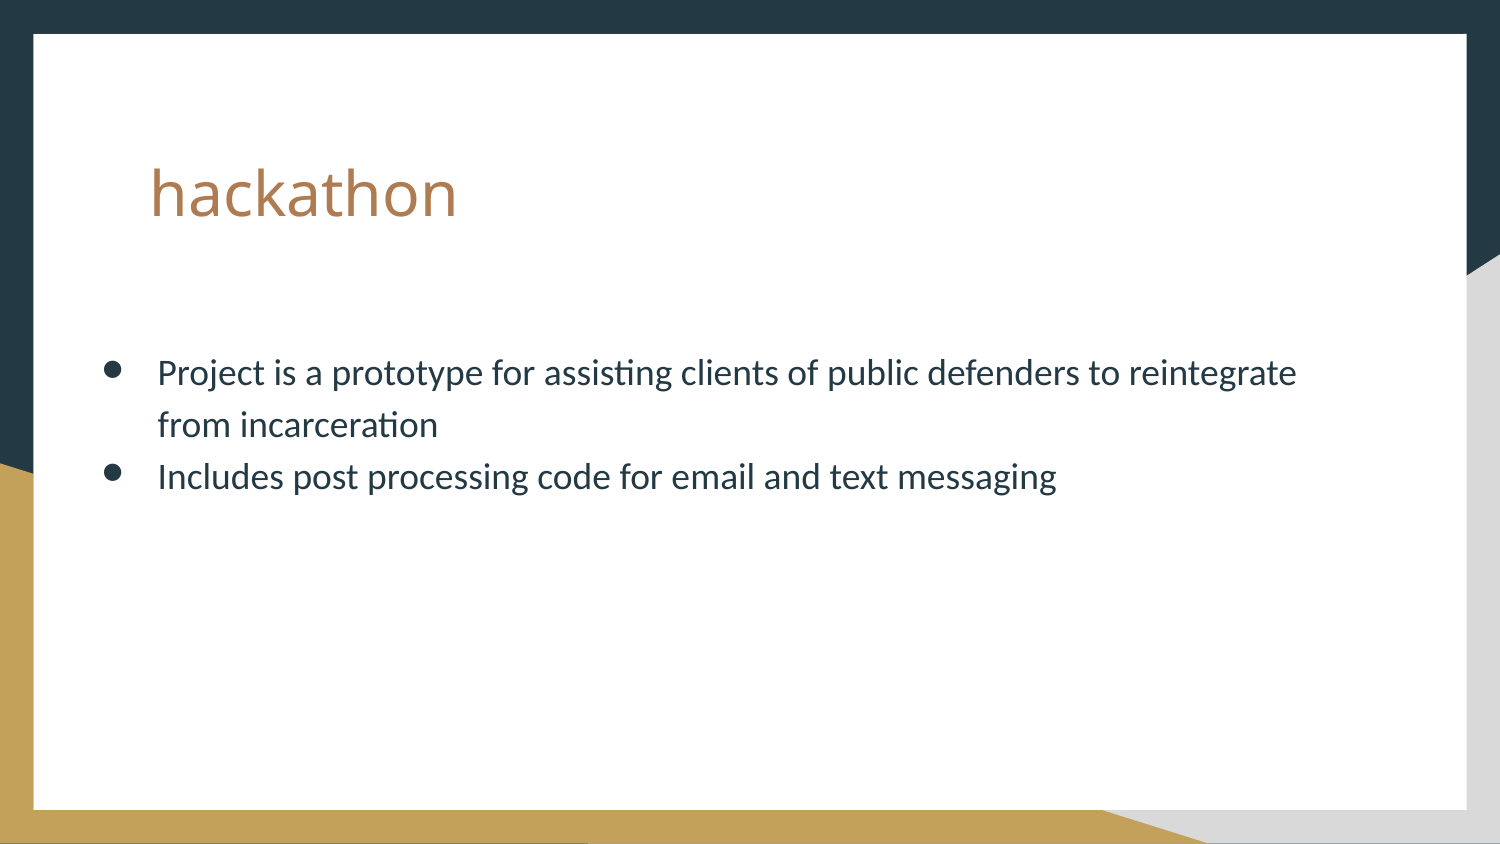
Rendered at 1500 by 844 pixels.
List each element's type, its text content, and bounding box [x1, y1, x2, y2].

list Project is a prototype for assisting clients of public defenders to reintegrate from incarceration Includes post processing code for email and text messaging [67, 326, 1366, 729]
title hackathon [134, 138, 1366, 296]
